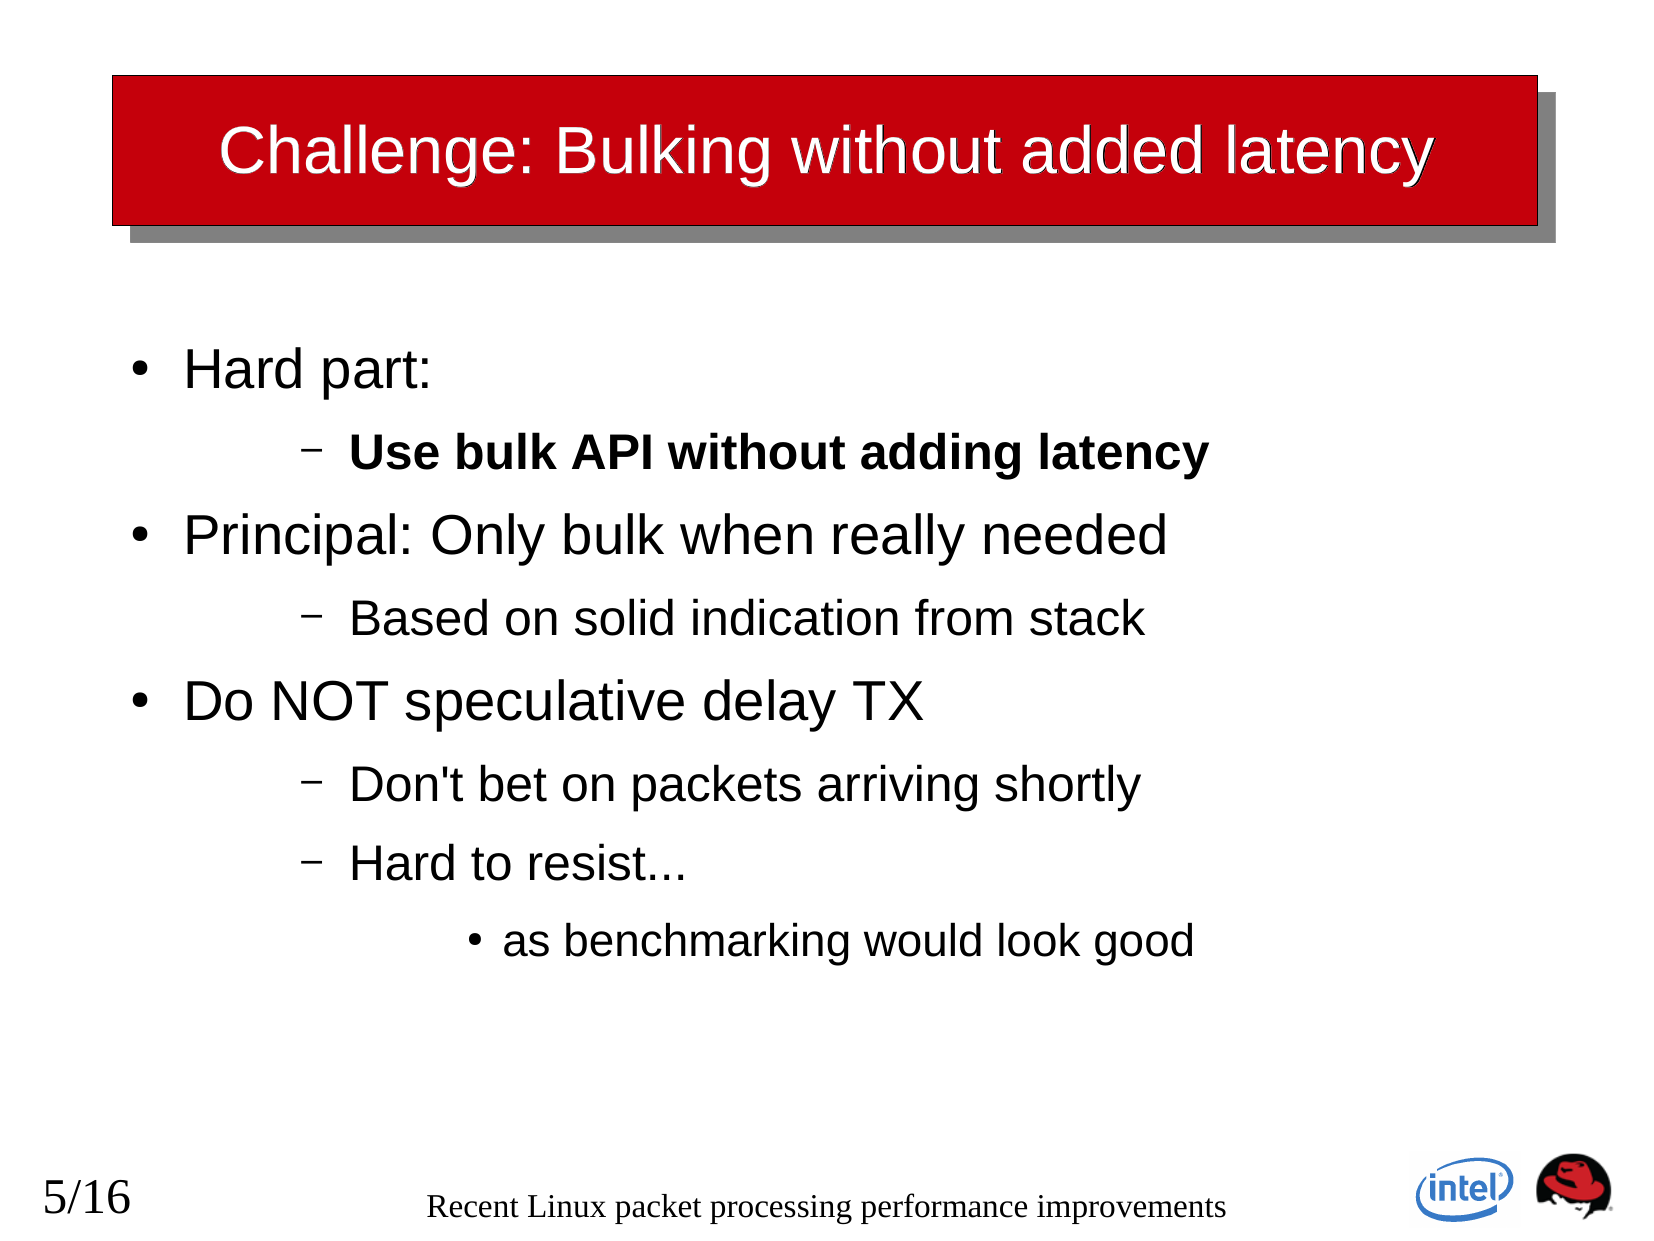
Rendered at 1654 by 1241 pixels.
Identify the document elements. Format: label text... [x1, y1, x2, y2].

title Challenge: Bulking without added latency [116, 75, 1538, 226]
picture [1535, 1151, 1619, 1229]
list Hard part: Use bulk API without adding latency Principal: Only bulk when really needed Based on solid indication from stack Do NOT speculative delay TX Don't bet on packets arriving shortly Hard to resist... as benchmarking would look good [112, 337, 1538, 1126]
picture [1409, 1151, 1521, 1228]
